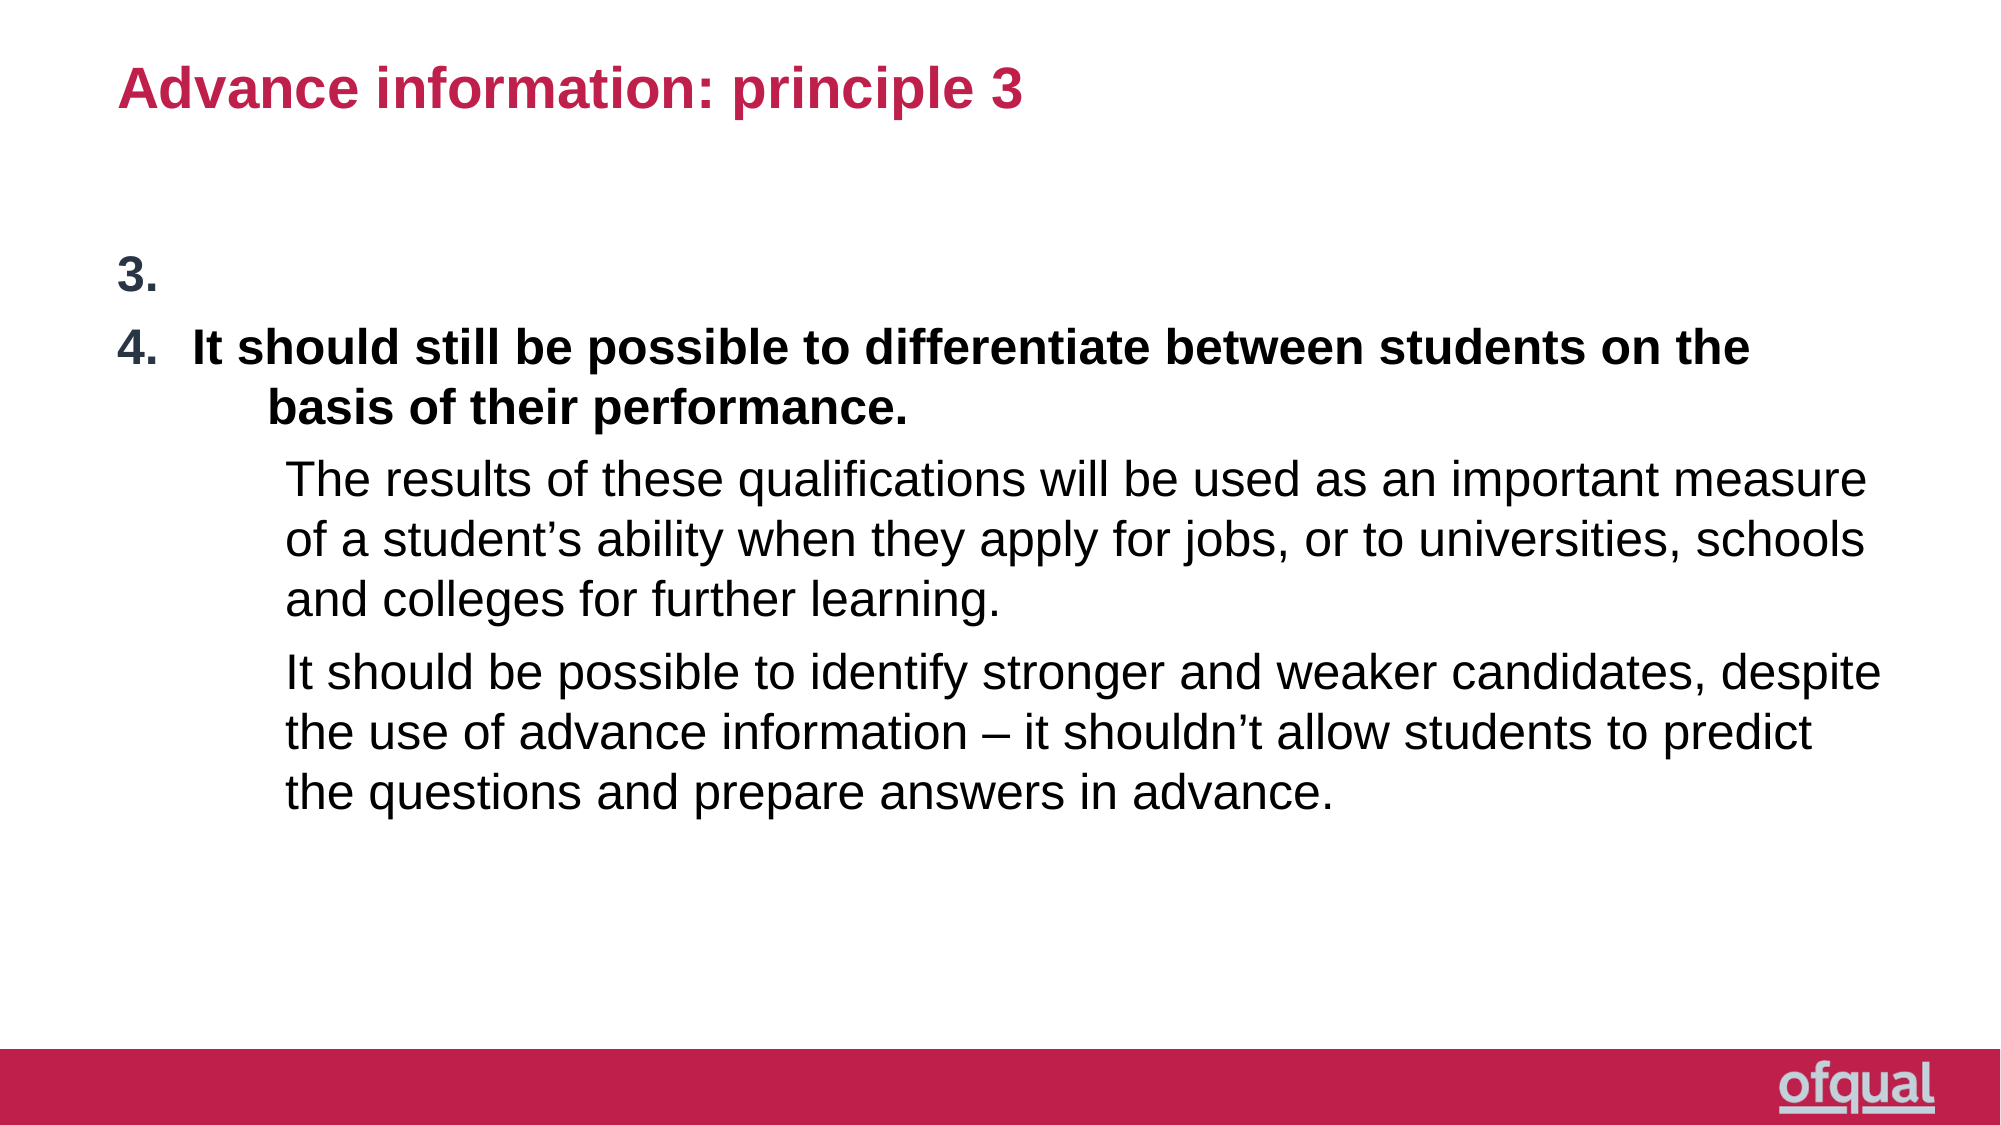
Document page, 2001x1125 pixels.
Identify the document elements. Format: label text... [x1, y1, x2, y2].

list It should still be possible to differentiate between students on the basis of their performance. The results of these qualifications will be used as an important measure of a student’s ability when they apply for jobs, or to universities, schools and colleges for further learning. It should be possible to identify stronger and weaker candidates, despite the use of advance information – it shouldn’t allow students to predict the questions and prepare answers in advance. [102, 161, 1903, 1036]
title Advance information: principle 3 [102, 42, 1491, 138]
